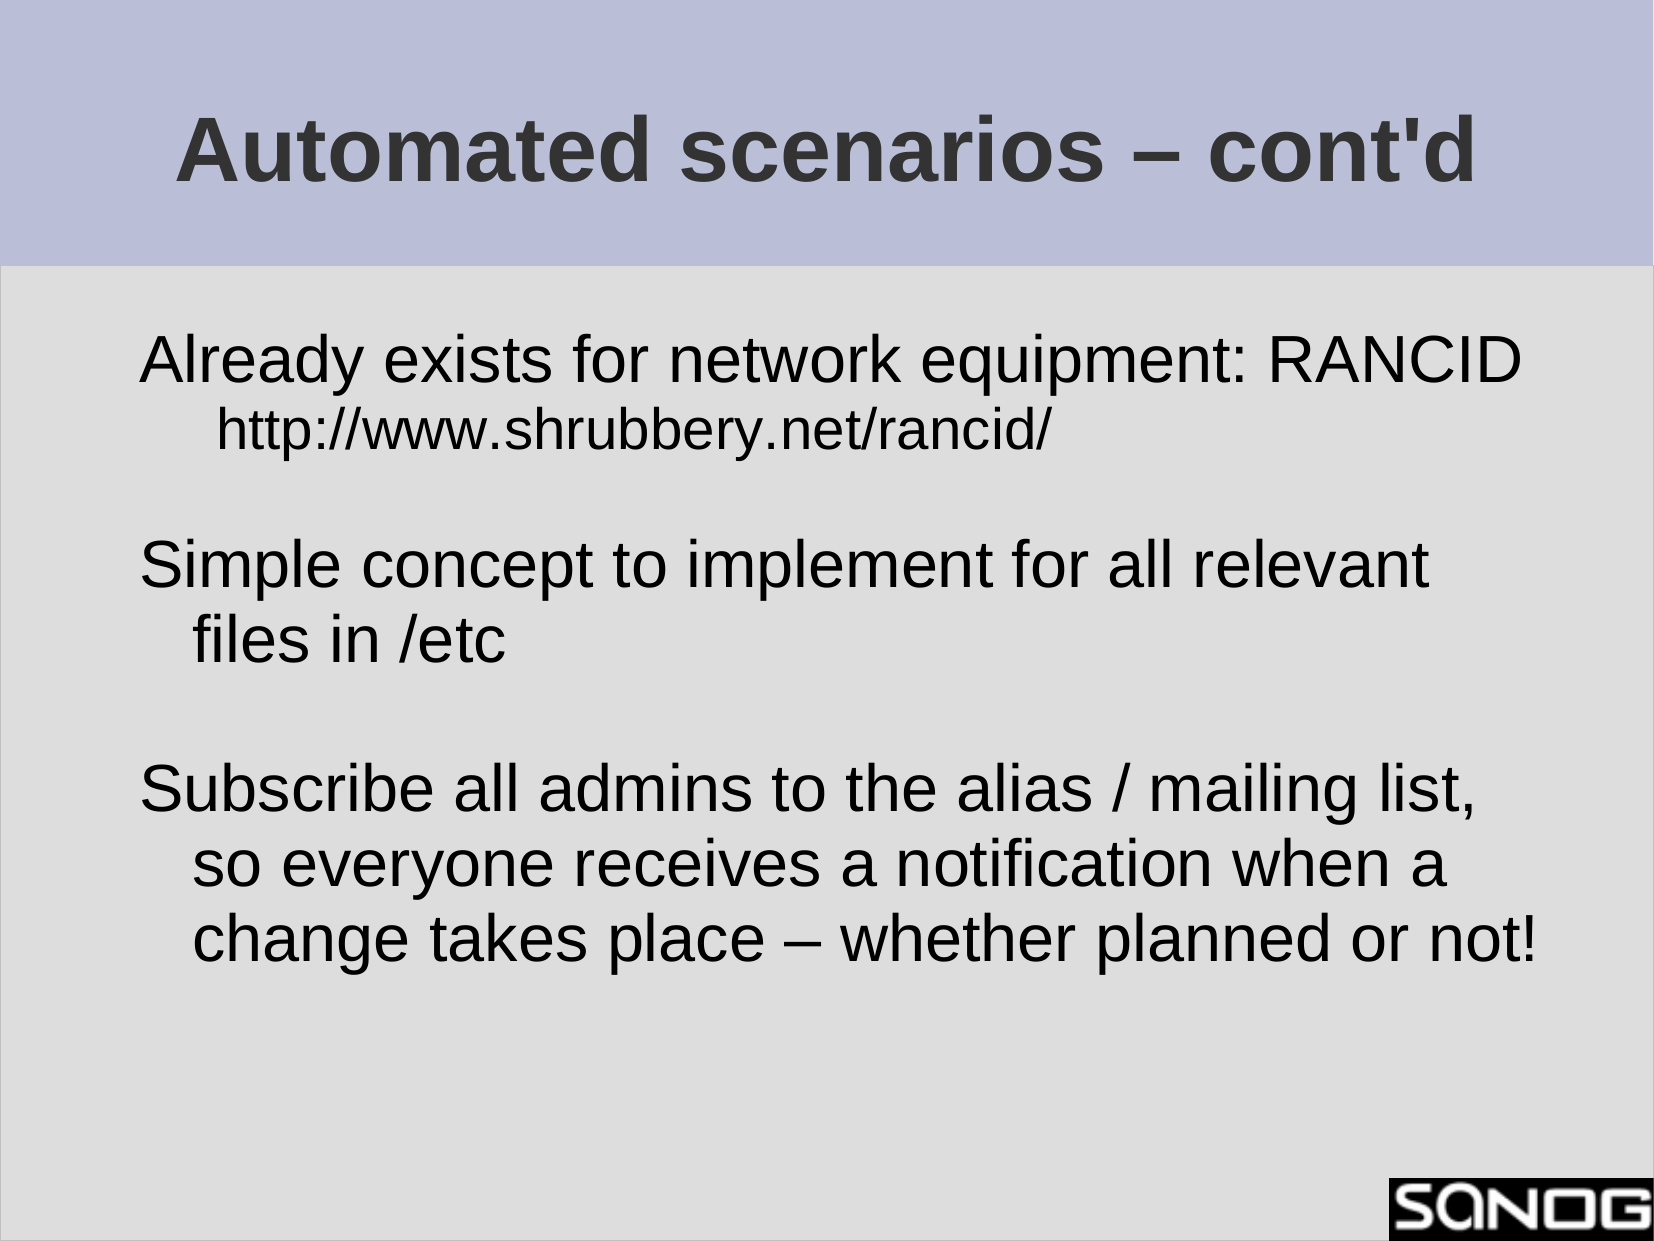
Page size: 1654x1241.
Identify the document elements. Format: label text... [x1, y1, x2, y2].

title Automated scenarios – cont'd [121, 46, 1534, 254]
picture [1389, 1178, 1654, 1241]
list Already exists for network equipment: RANCID http://www.shrubbery.net/rancid/ Simple concept to implement for all relevant files in /etc Subscribe all admins to the alias / mailing list, so everyone receives a notification when a change takes place – whether planned or not! [121, 322, 1561, 1133]
